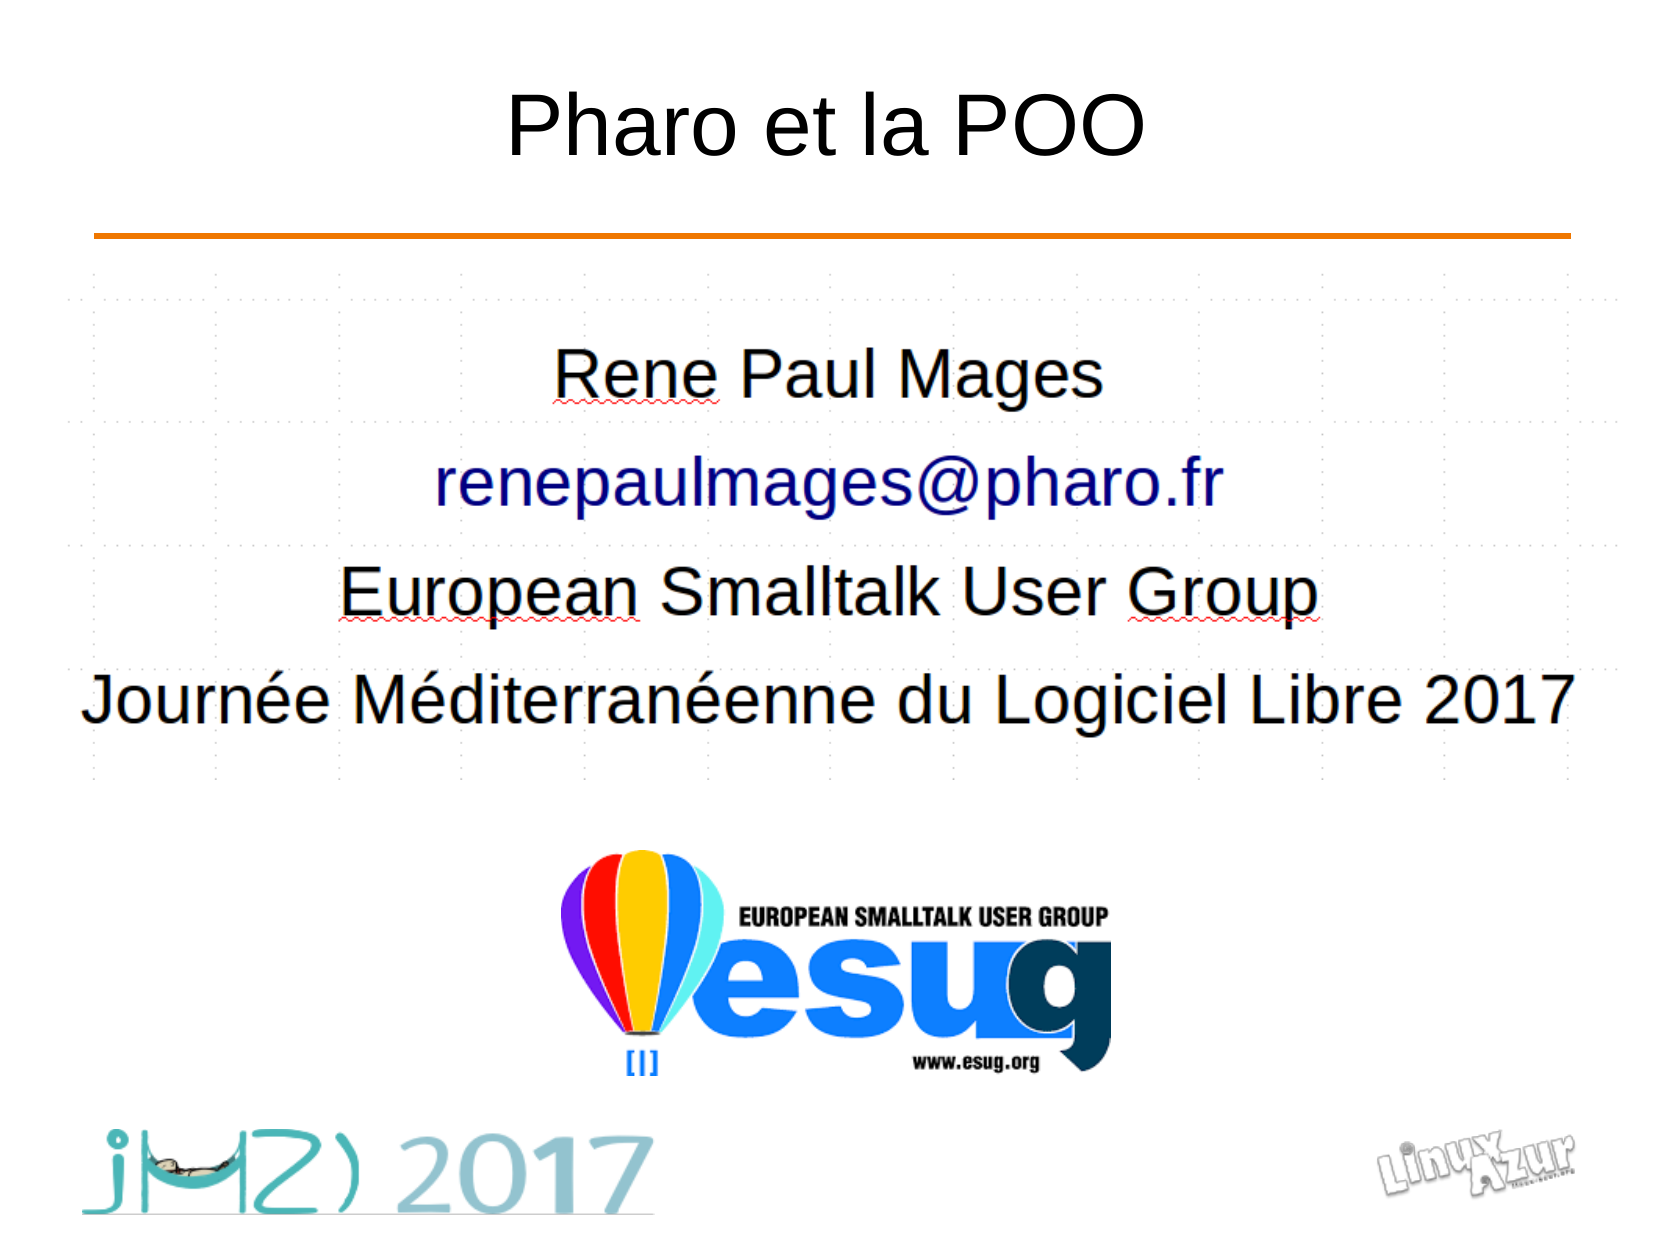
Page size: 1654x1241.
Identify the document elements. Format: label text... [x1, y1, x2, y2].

picture [1042, 965, 1076, 1009]
picture [1346, 1115, 1600, 1211]
title Pharo et la POO [82, 49, 1571, 201]
picture [561, 850, 1111, 1076]
picture [82, 1129, 655, 1216]
picture [59, 268, 1622, 780]
